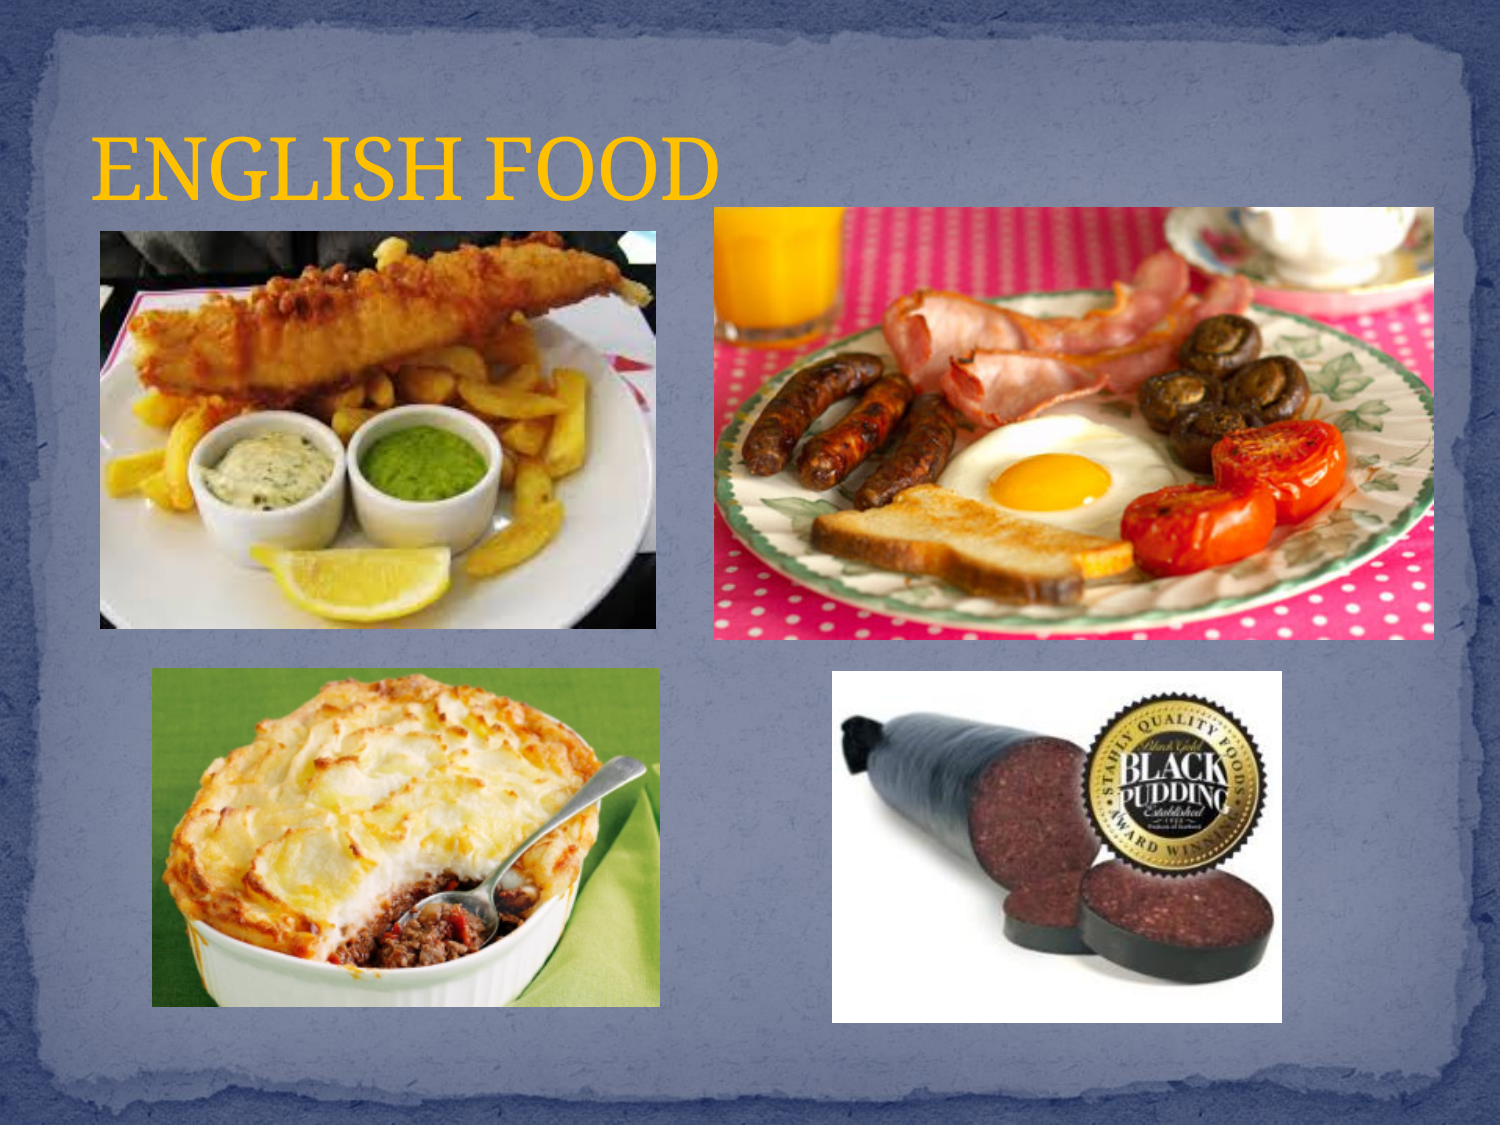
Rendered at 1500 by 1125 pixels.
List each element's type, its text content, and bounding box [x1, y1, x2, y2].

picture [0, 0, 1500, 1125]
title ENGLISH FOOD [75, 24, 1425, 225]
